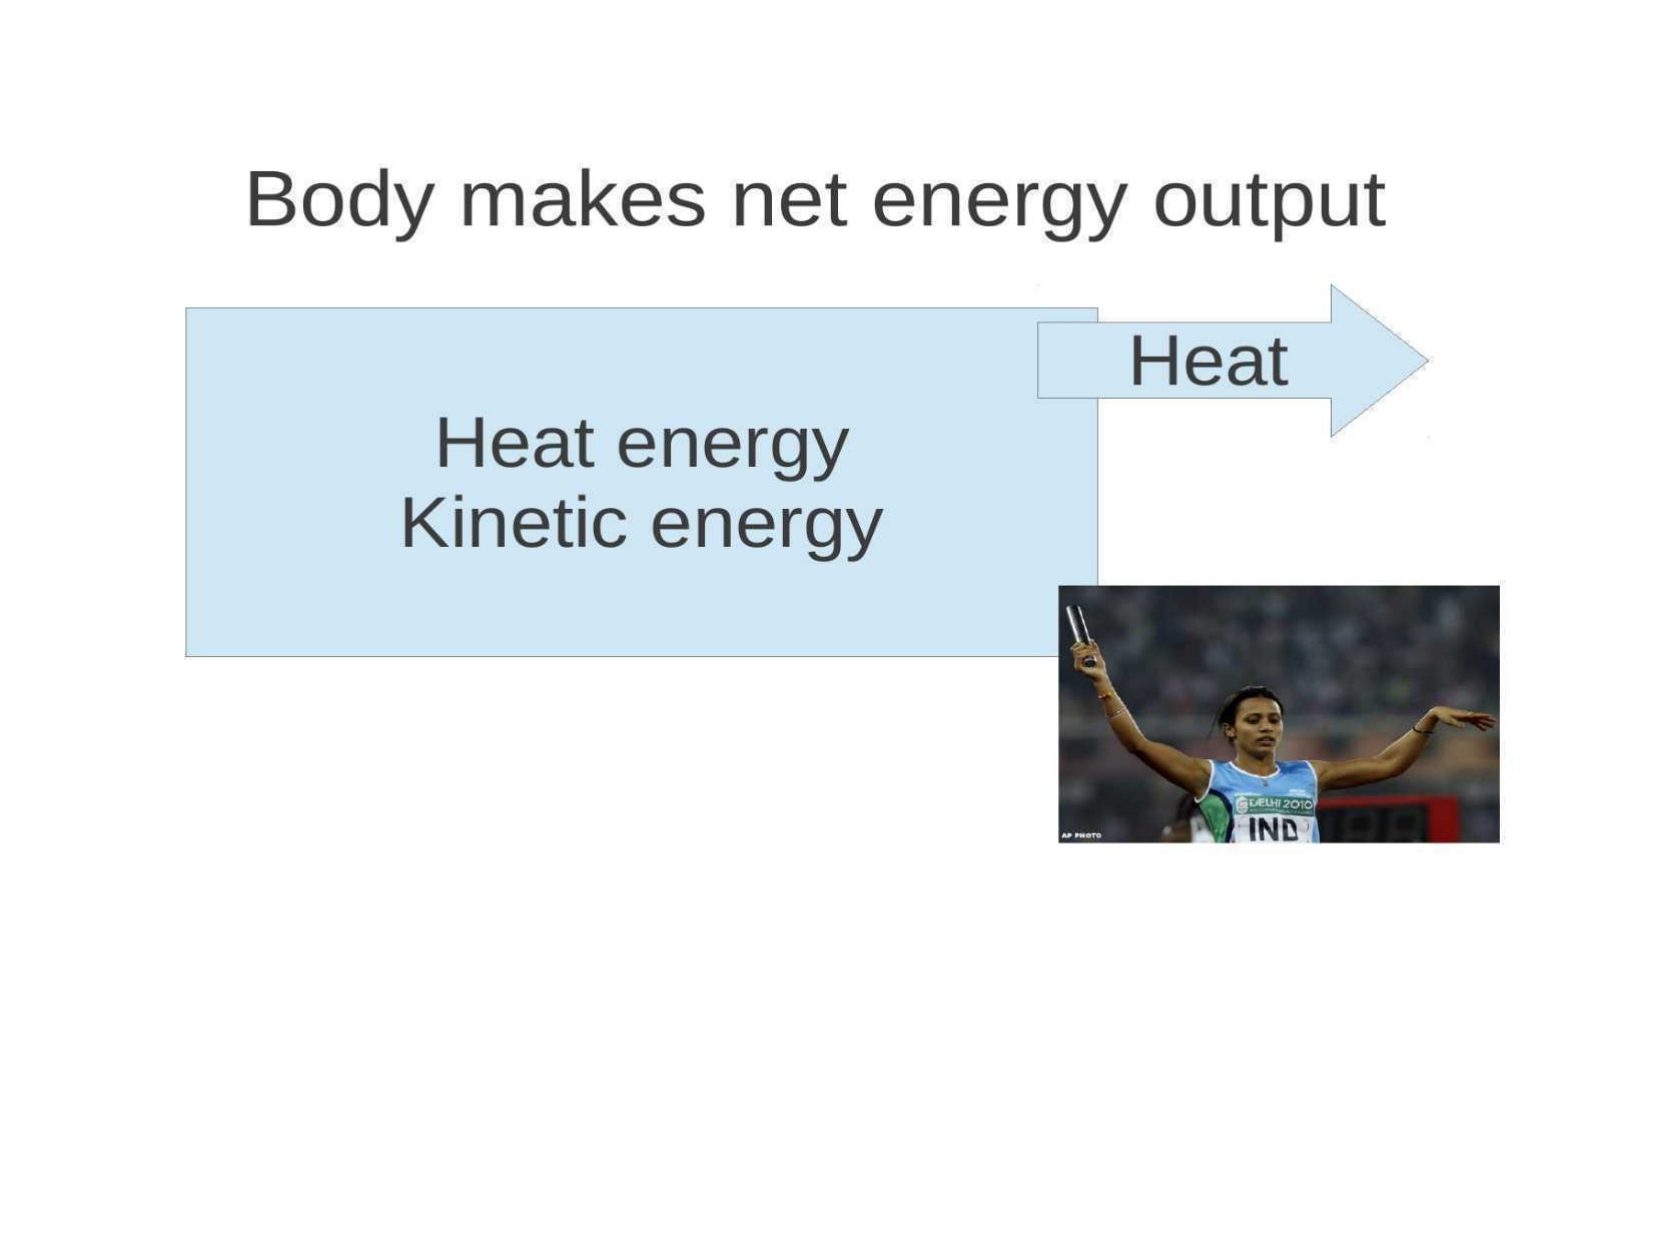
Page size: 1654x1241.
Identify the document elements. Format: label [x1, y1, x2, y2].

picture [56, 67, 1577, 1135]
